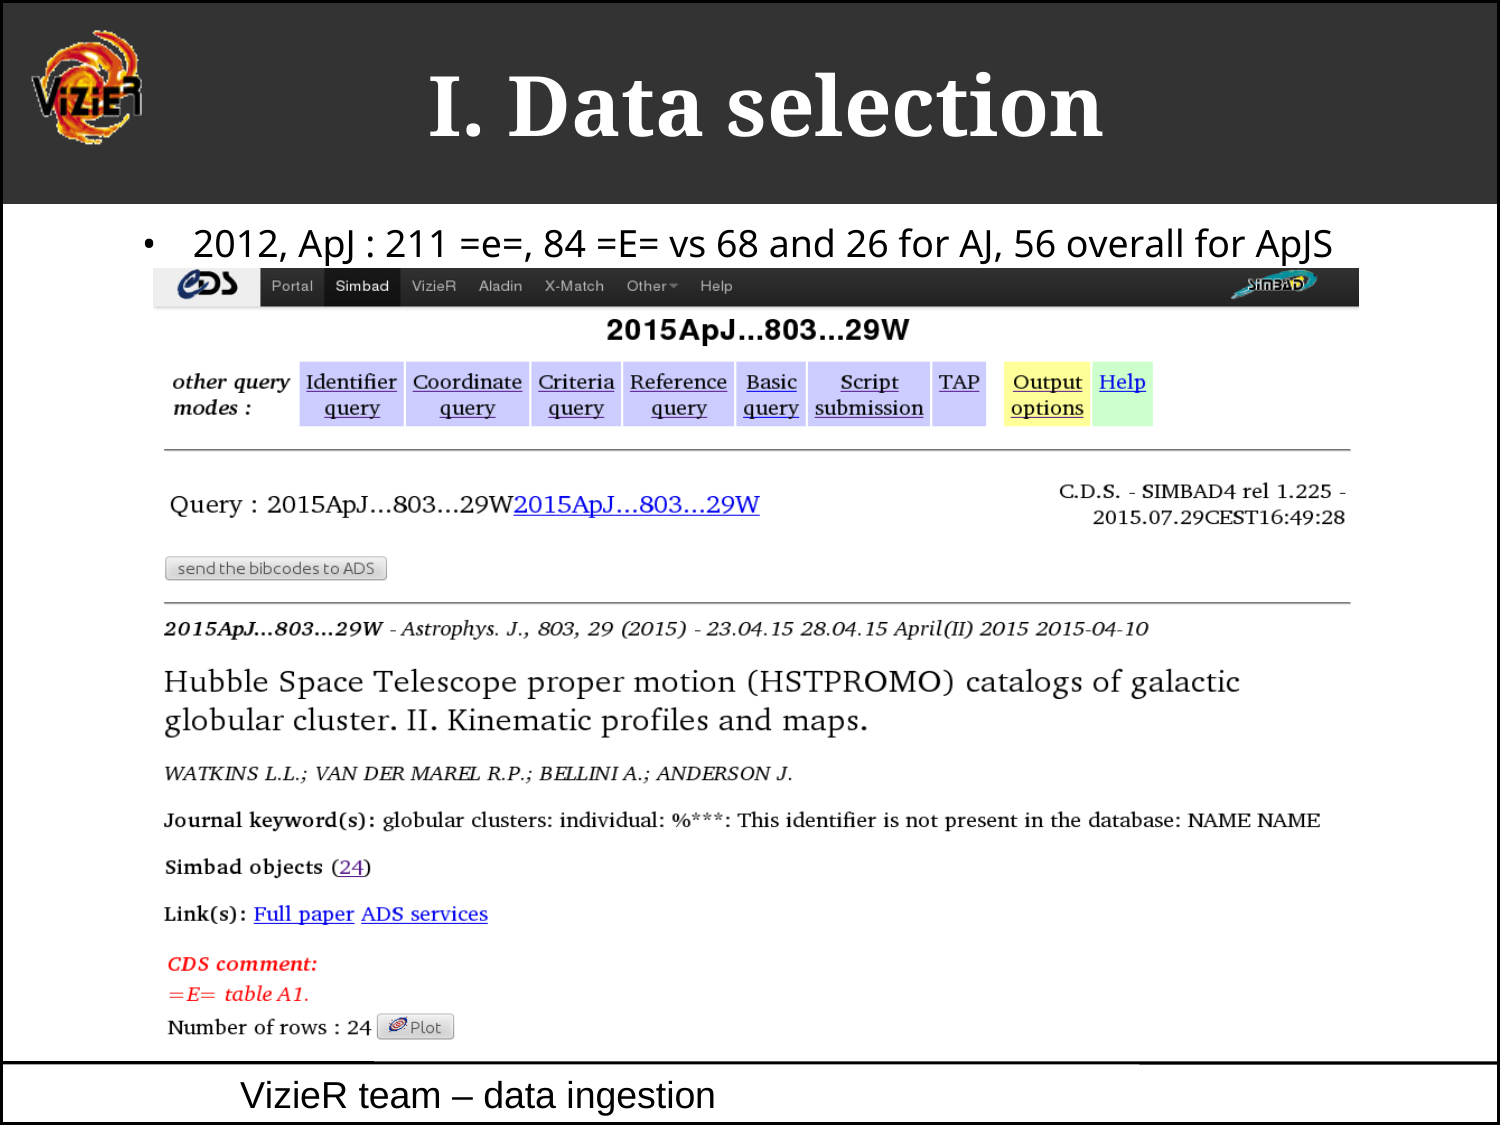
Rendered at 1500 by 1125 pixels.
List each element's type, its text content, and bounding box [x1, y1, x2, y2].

picture [29, 29, 118, 148]
title I. Data selection [118, 0, 1416, 211]
list 2012, ApJ : 211 =e=, 84 =E= vs 68 and 26 for AJ, 56 overall for ApJS ‏ [0, 212, 1477, 529]
picture [153, 268, 1359, 1052]
